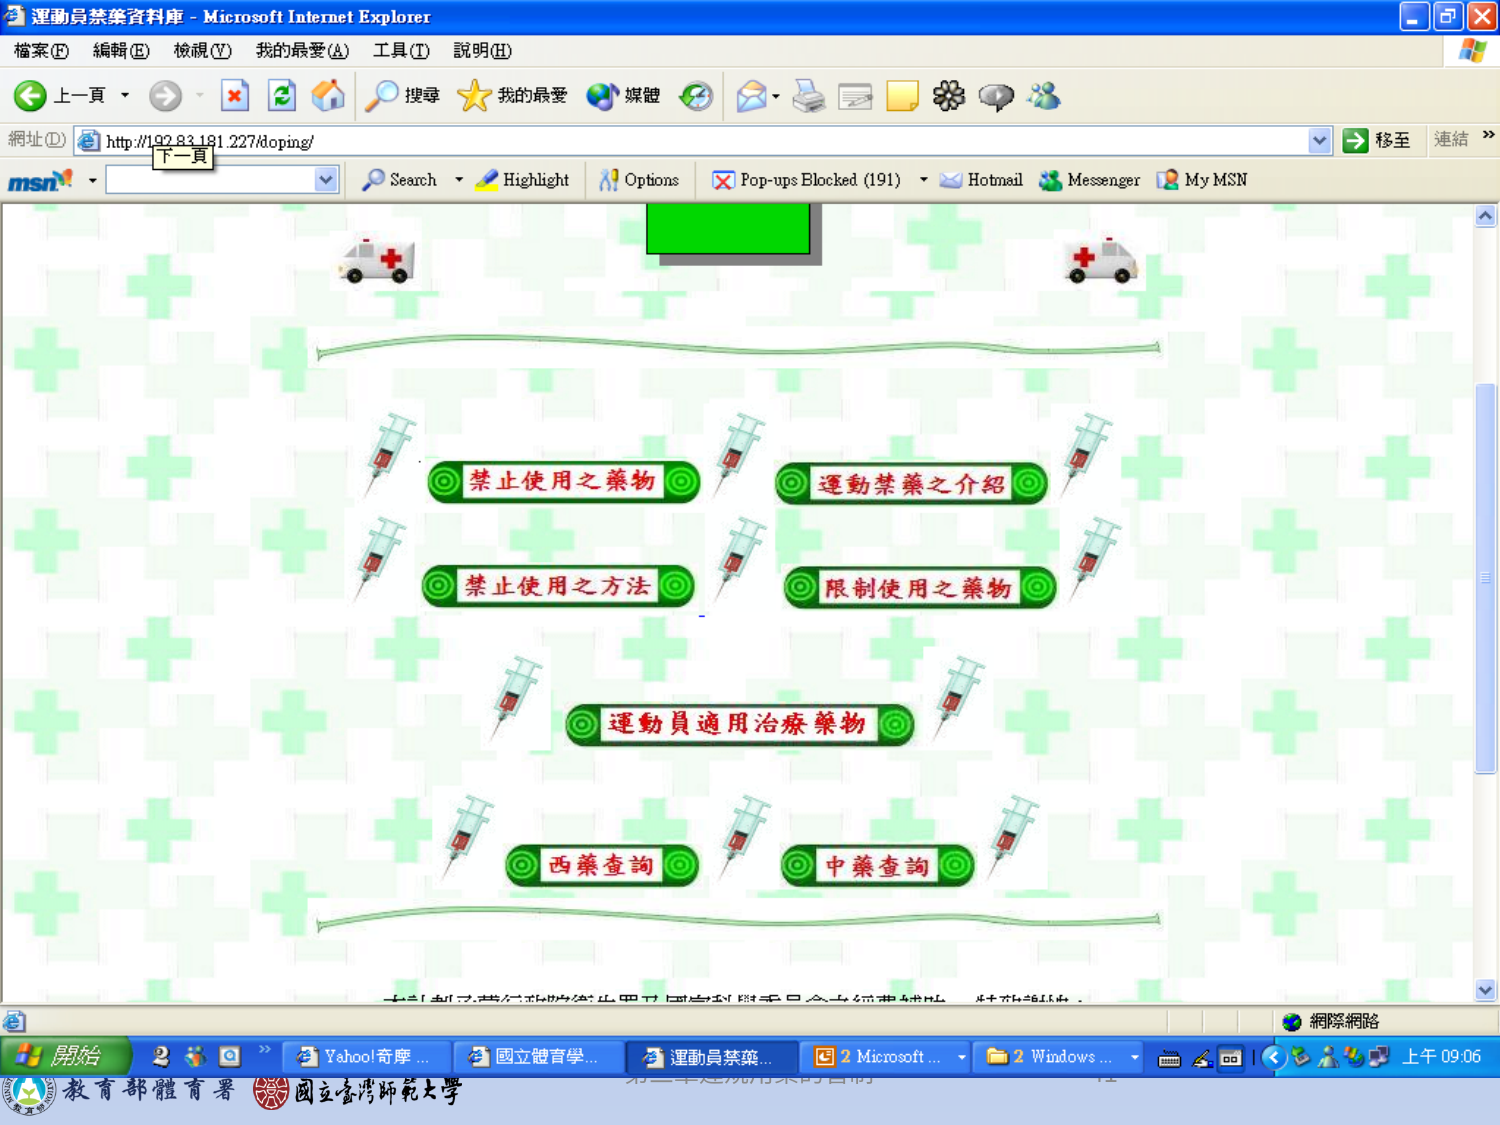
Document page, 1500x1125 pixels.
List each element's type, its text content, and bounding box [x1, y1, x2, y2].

text_box [1074, 1078, 1426, 1103]
text_box 第三章違規用藥的管制 [512, 1078, 988, 1103]
chart [0, 0, 1500, 1078]
